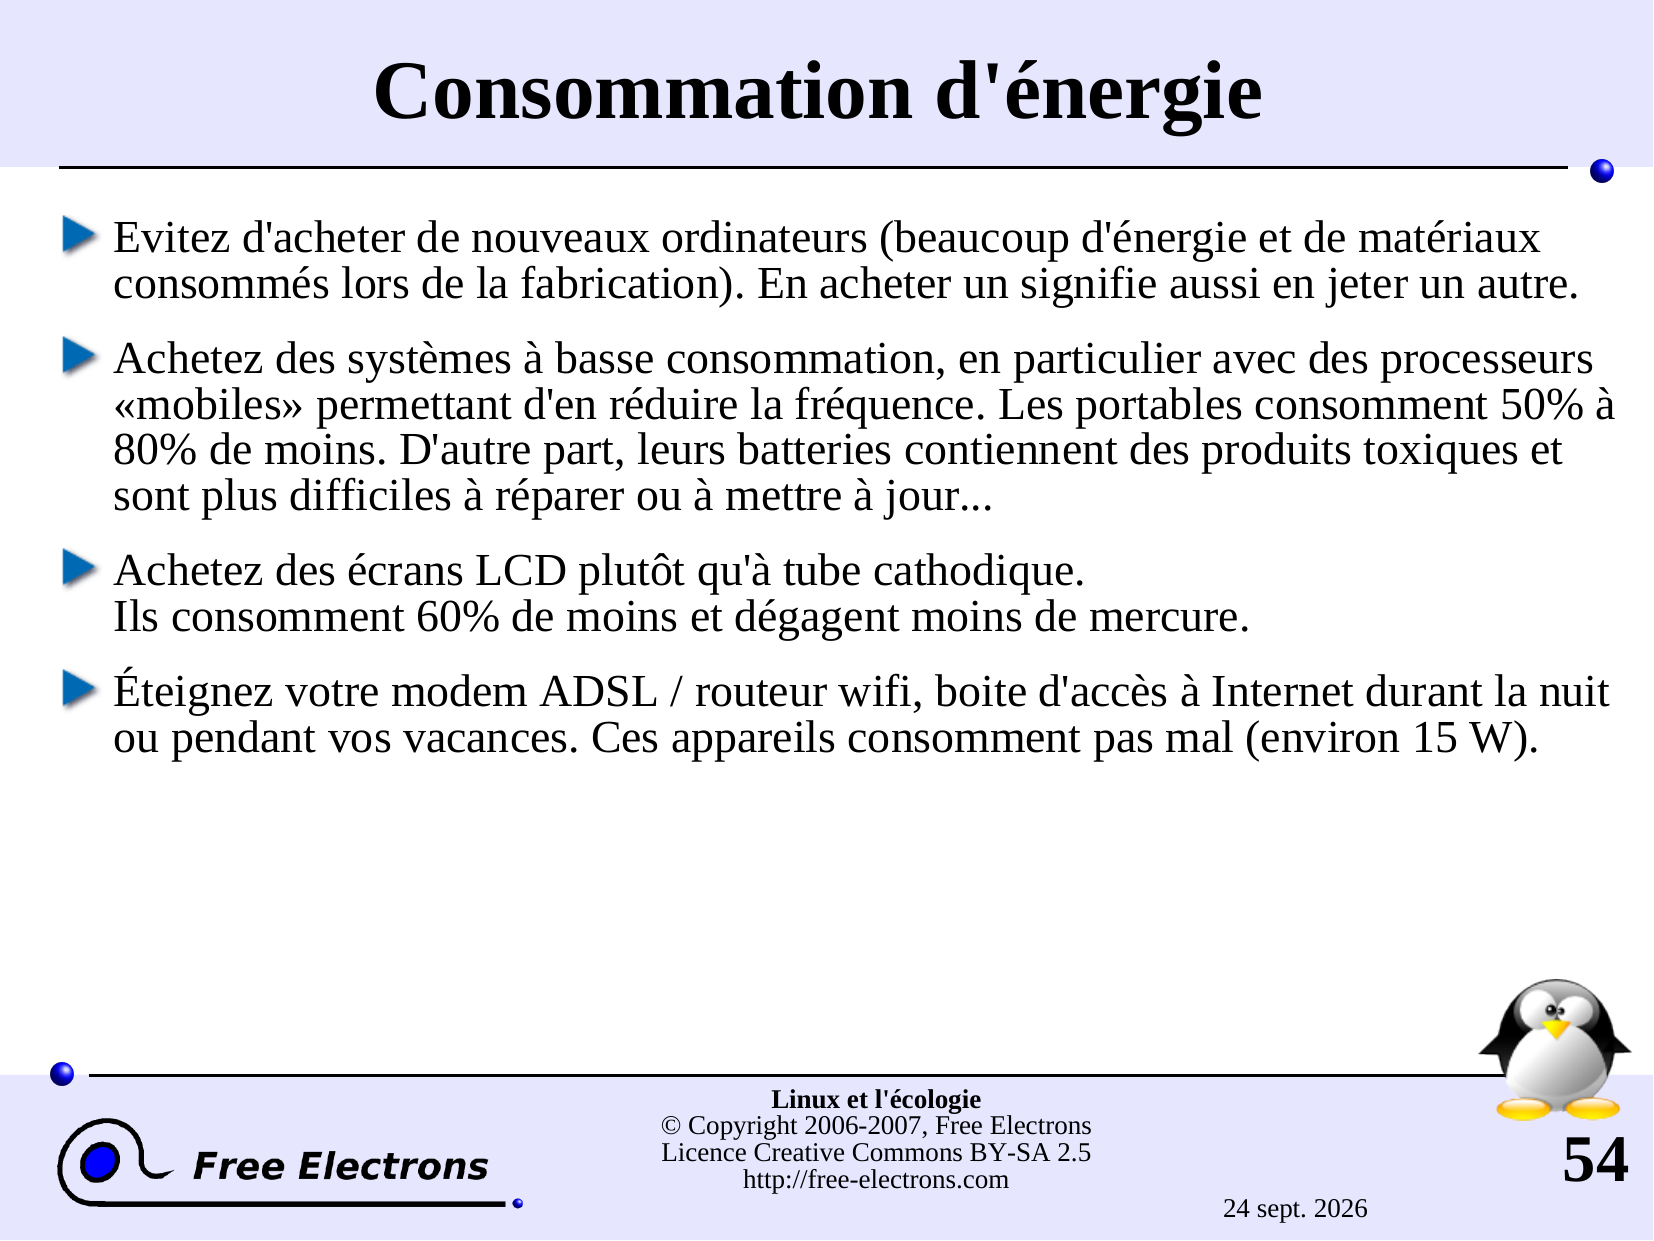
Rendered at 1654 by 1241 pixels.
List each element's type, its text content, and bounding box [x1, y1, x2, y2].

title Consommation d'énergie [33, 29, 1604, 153]
list Evitez d'acheter de nouveaux ordinateurs (beaucoup d'énergie et de matériaux consommés lors de la fabrication). En acheter un signifie aussi en jeter un autre. Achetez des systèmes à basse consommation, en particulier avec des processeurs «mobiles» permettant d'en réduire la fréquence. Les portables consomment 50% à 80% de moins. D'autre part, leurs batteries contiennent des produits toxiques et sont plus difficiles à réparer ou à mettre à jour... Achetez des écrans LCD plutôt qu'à tube cathodique. Ils consomment 60% de moins et dégagent moins de mercure. Éteignez votre modem ADSL / routeur wifi, boite d'accès à Internet durant la nuit ou pendant vos vacances. Ces appareils consomment pas mal (environ 15 W). [42, 216, 1629, 1066]
picture [1476, 979, 1634, 1121]
picture [50, 1107, 527, 1216]
picture [60, 211, 105, 216]
